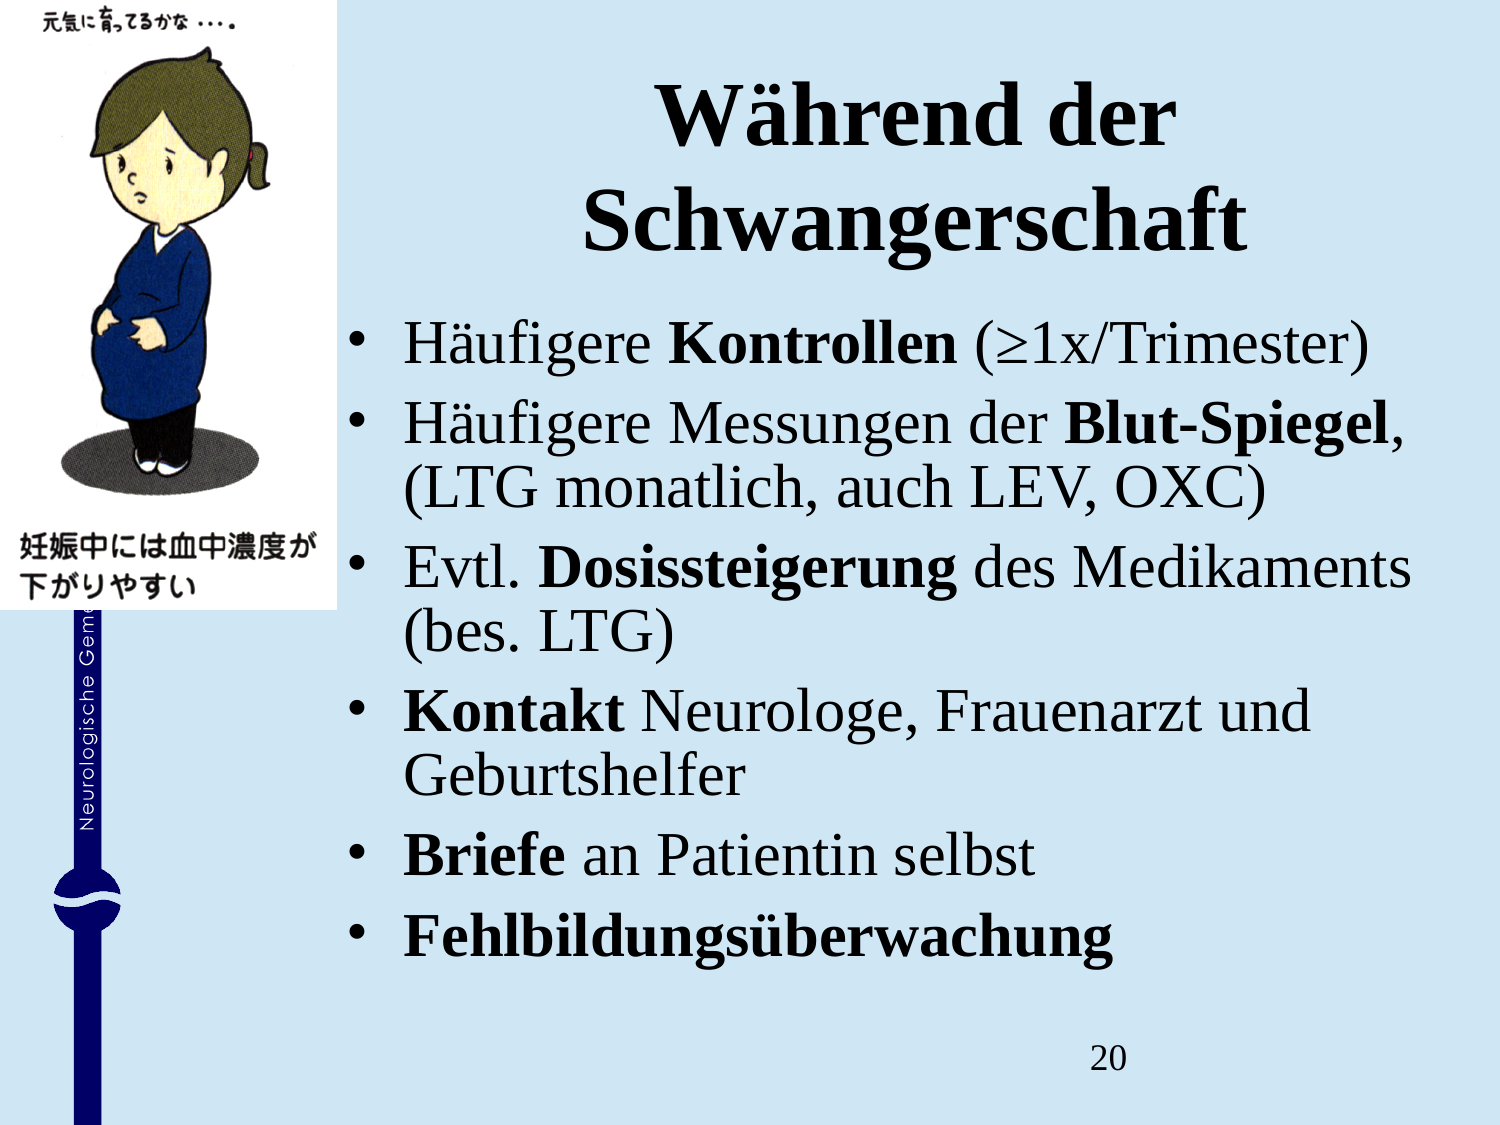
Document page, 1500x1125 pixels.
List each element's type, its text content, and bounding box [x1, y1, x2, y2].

list Häufigere Kontrollen (≥1x/Trimester) Häufigere Messungen der Blut-Spiegel, (LTG monatlich, auch LEV, OXC) Evtl. Dosissteigerung des Medikaments (bes. LTG) Kontakt Neurologe, Frauenarzt und Geburtshelfer Briefe an Patientin selbst Fehlbildungsüberwachung [331, 304, 1453, 1002]
slide_number <Nummer> [1074, 1025, 1388, 1100]
title Während der Schwangerschaft [337, 54, 1494, 242]
picture [0, 0, 337, 1125]
